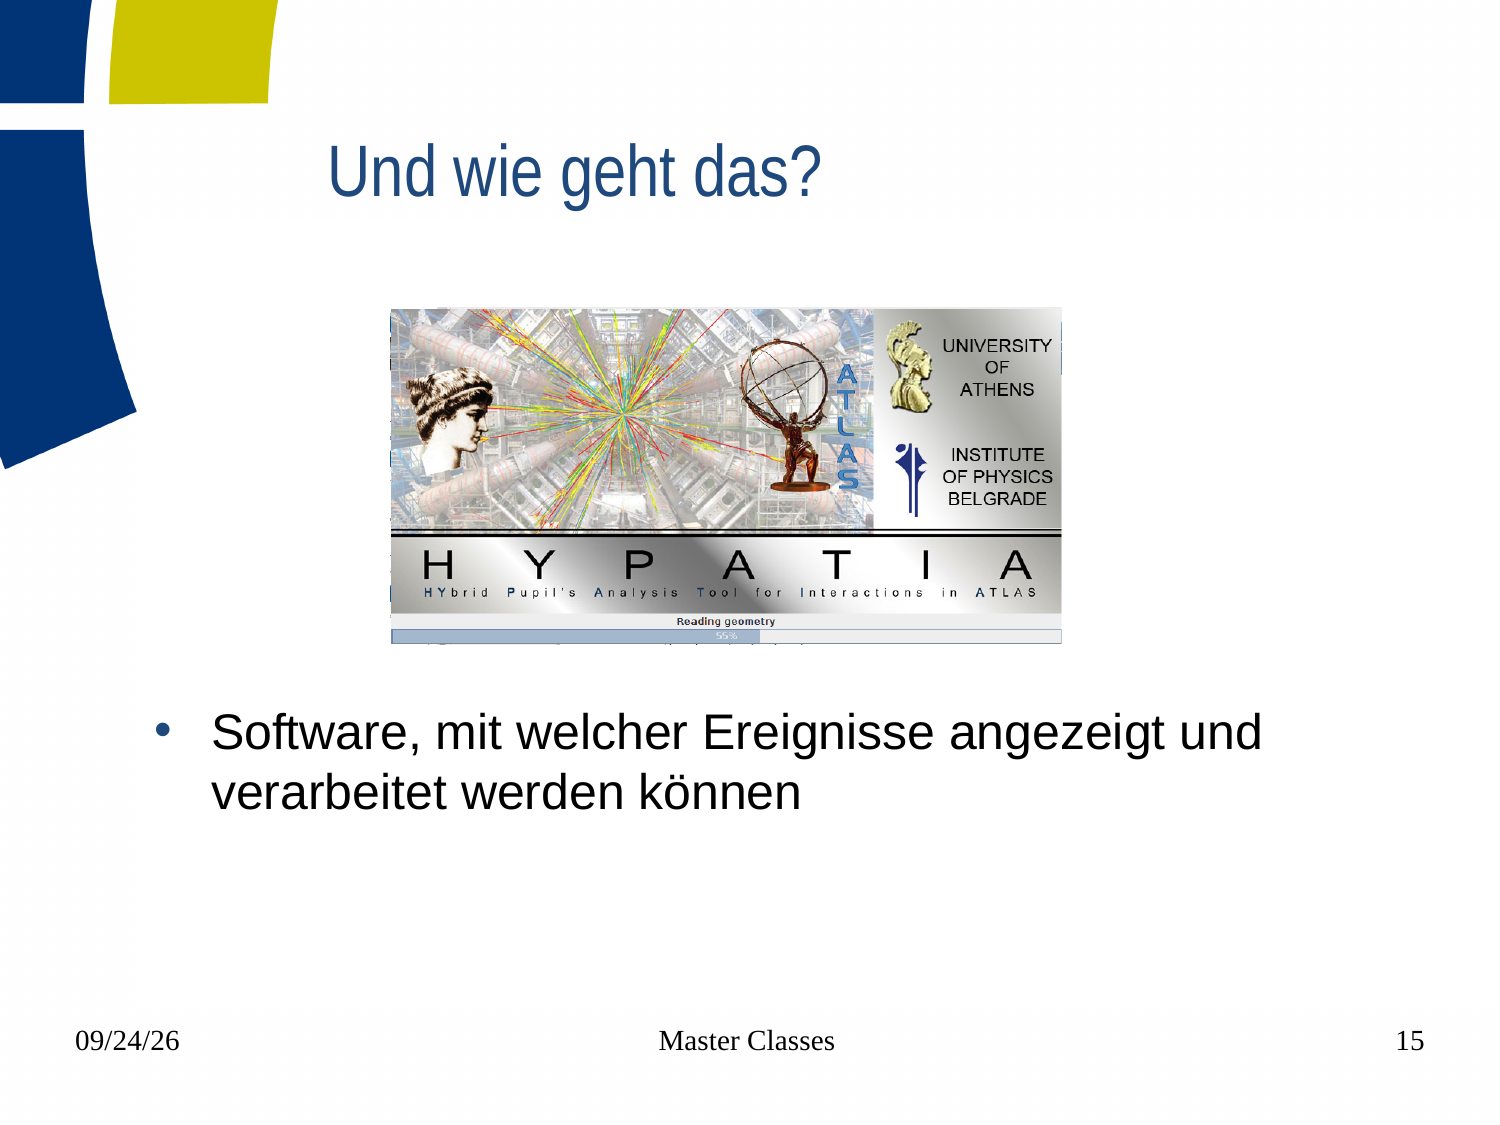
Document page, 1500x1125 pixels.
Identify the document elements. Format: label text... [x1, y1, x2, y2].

title Und wie geht das? [312, 101, 1400, 221]
text_box Software, mit welcher Ereignisse angezeigt und verarbeitet werden können [139, 221, 1497, 1007]
picture [0, 0, 1500, 1125]
